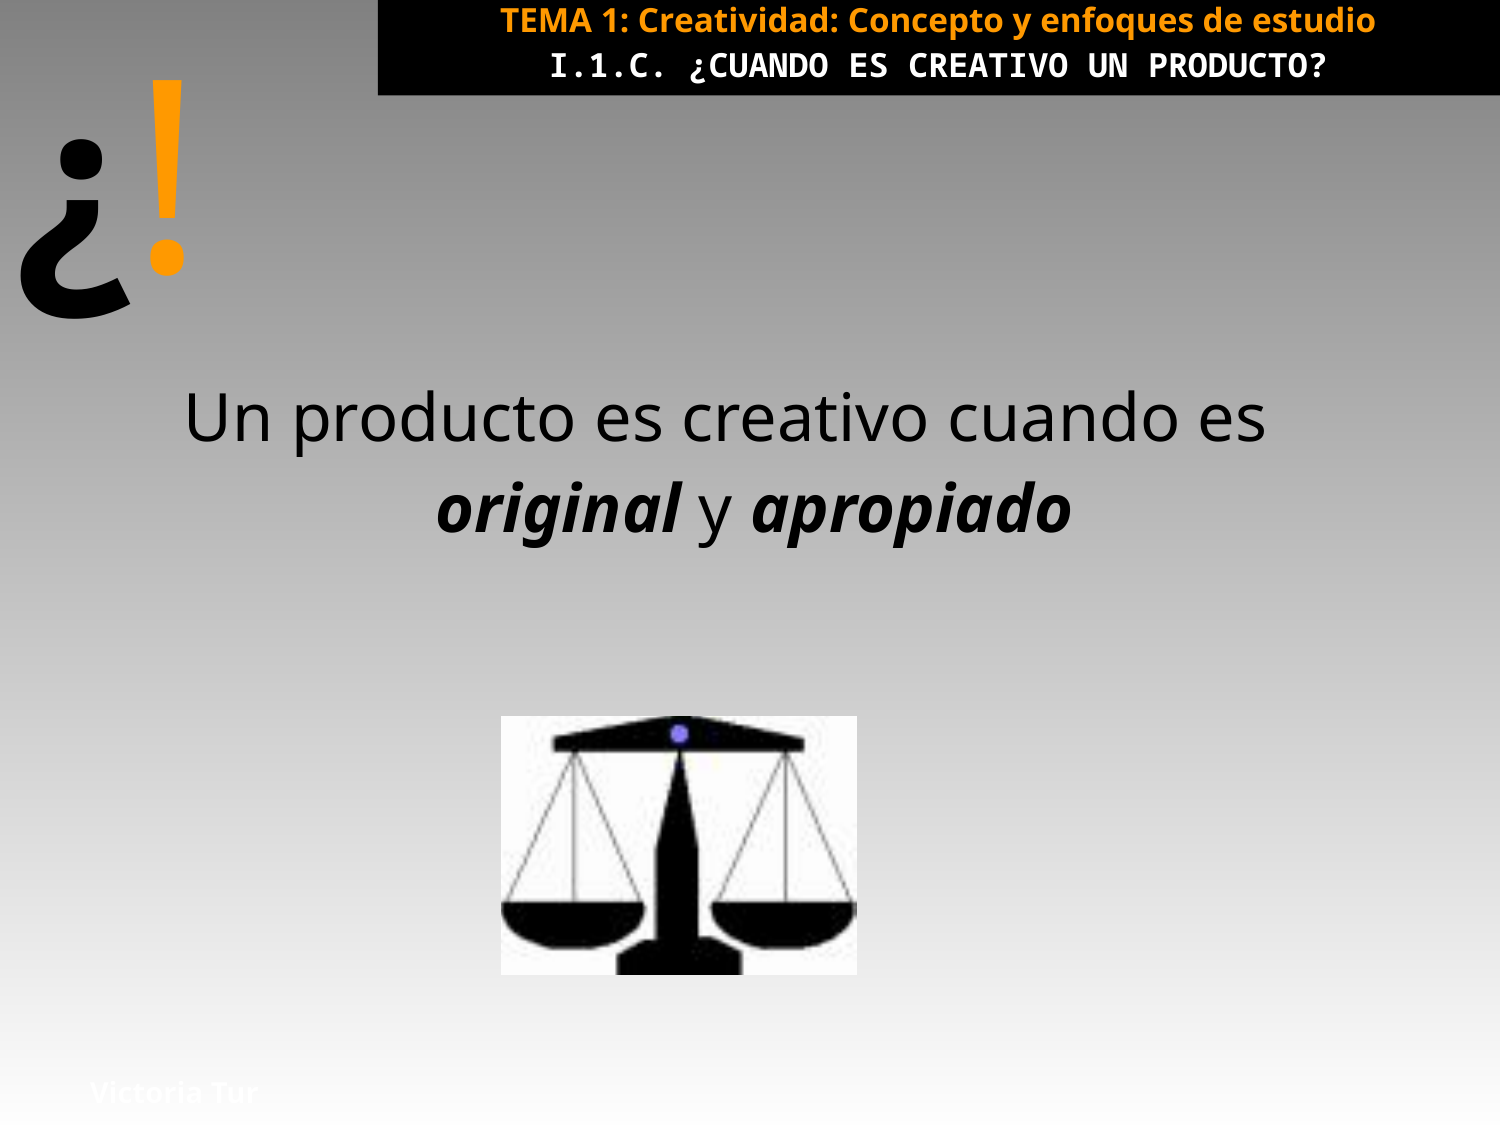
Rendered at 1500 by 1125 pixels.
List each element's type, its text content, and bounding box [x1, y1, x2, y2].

picture [501, 716, 857, 976]
text_box TEMA 1: Creatividad: Concepto y enfoques de estudio I.1.C. ¿CUANDO ES CREATIVO UN PRODUCTO? [377, 0, 1500, 96]
list Un producto es creativo cuando es original y apropiado [76, 255, 1377, 681]
